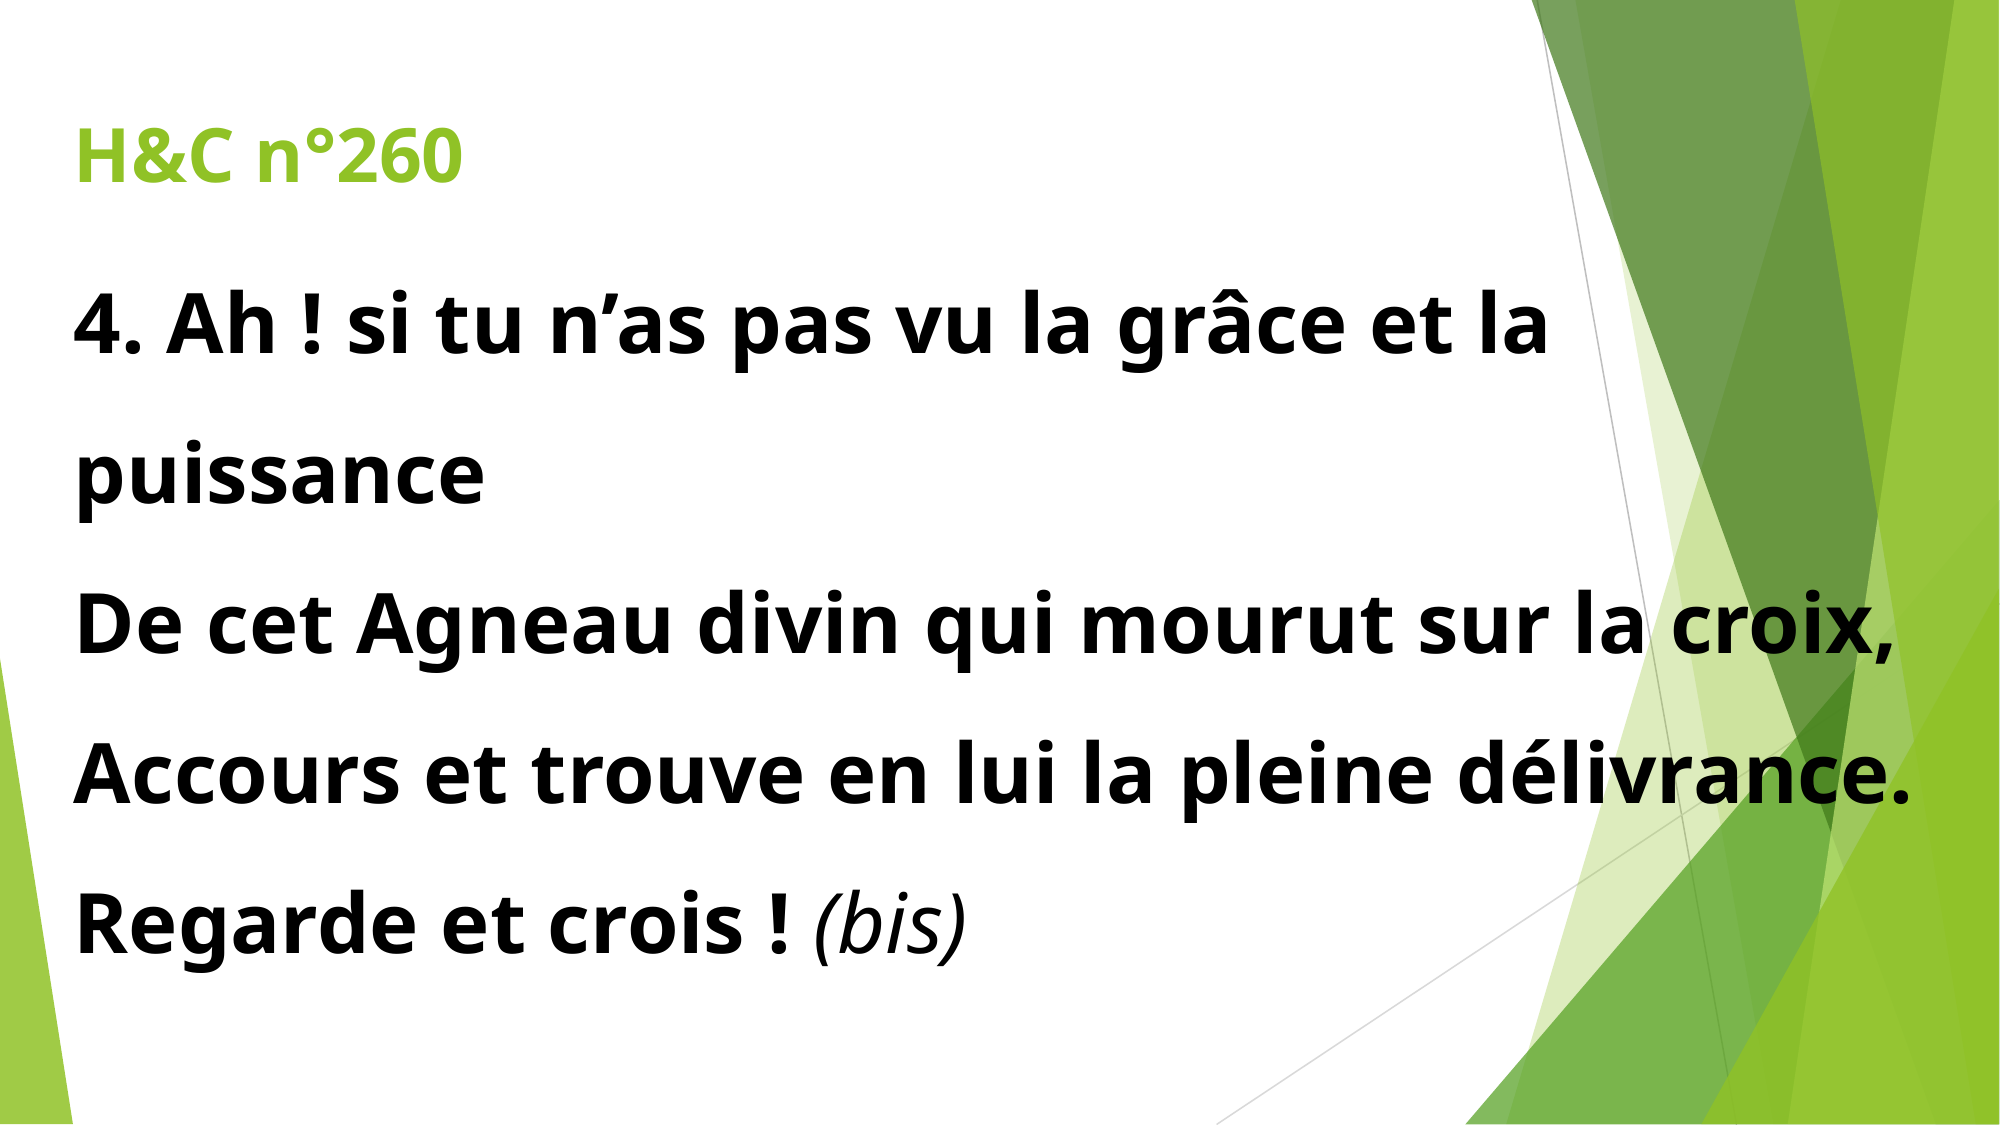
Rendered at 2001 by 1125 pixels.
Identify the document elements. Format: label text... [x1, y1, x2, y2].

text_box 4. Ah ! si tu n’as pas vu la grâce et la puissance De cet Agneau divin qui mourut sur la croix, Accours et trouve en lui la pleine délivrance. Regarde et crois ! (bis) [59, 212, 1961, 1074]
text_box H&C n°260 [59, 99, 1522, 212]
